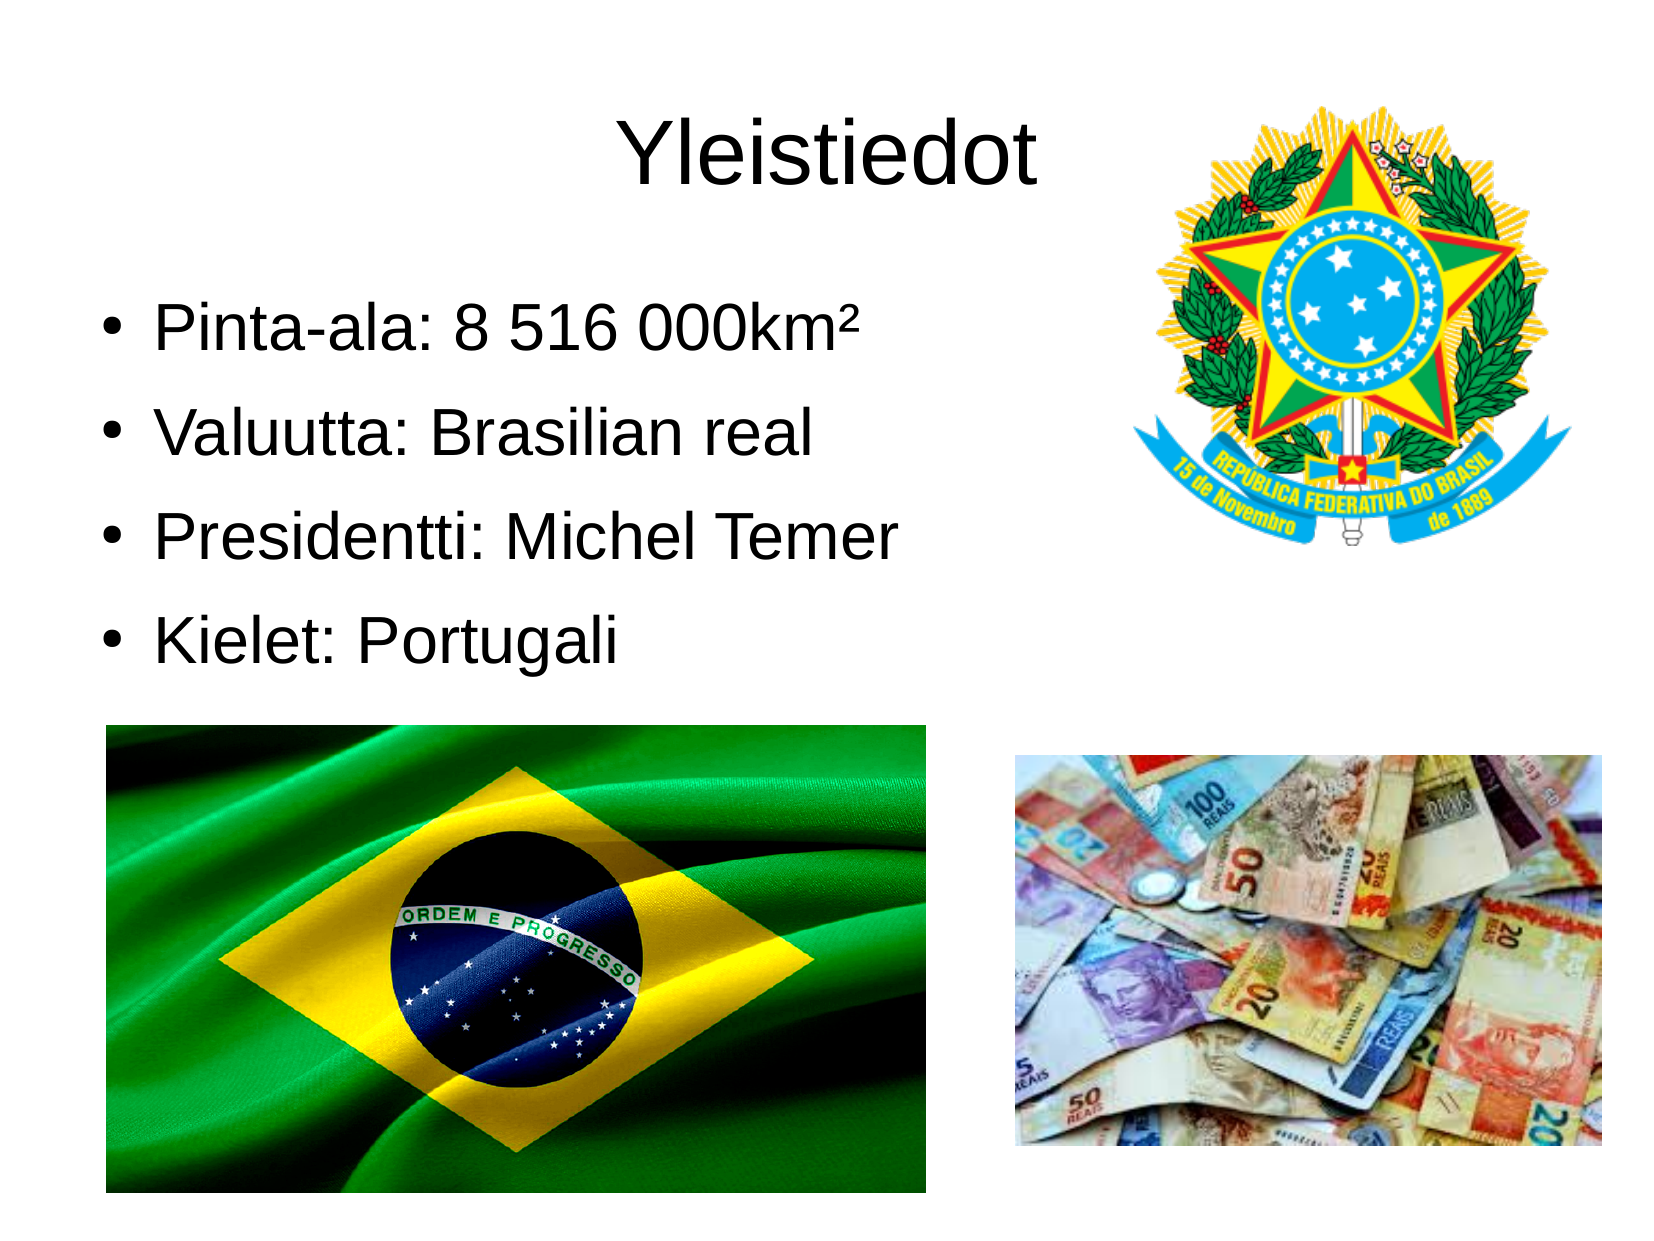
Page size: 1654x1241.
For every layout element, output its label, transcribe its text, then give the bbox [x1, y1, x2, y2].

picture [1015, 755, 1602, 1146]
picture [1133, 106, 1572, 546]
title Yleistiedot [82, 49, 1571, 257]
picture [106, 725, 926, 1193]
list Pinta-ala: 8 516 000km² Valuutta: Brasilian real Presidentti: Michel Temer Kielet: Portugali [82, 290, 1571, 1010]
